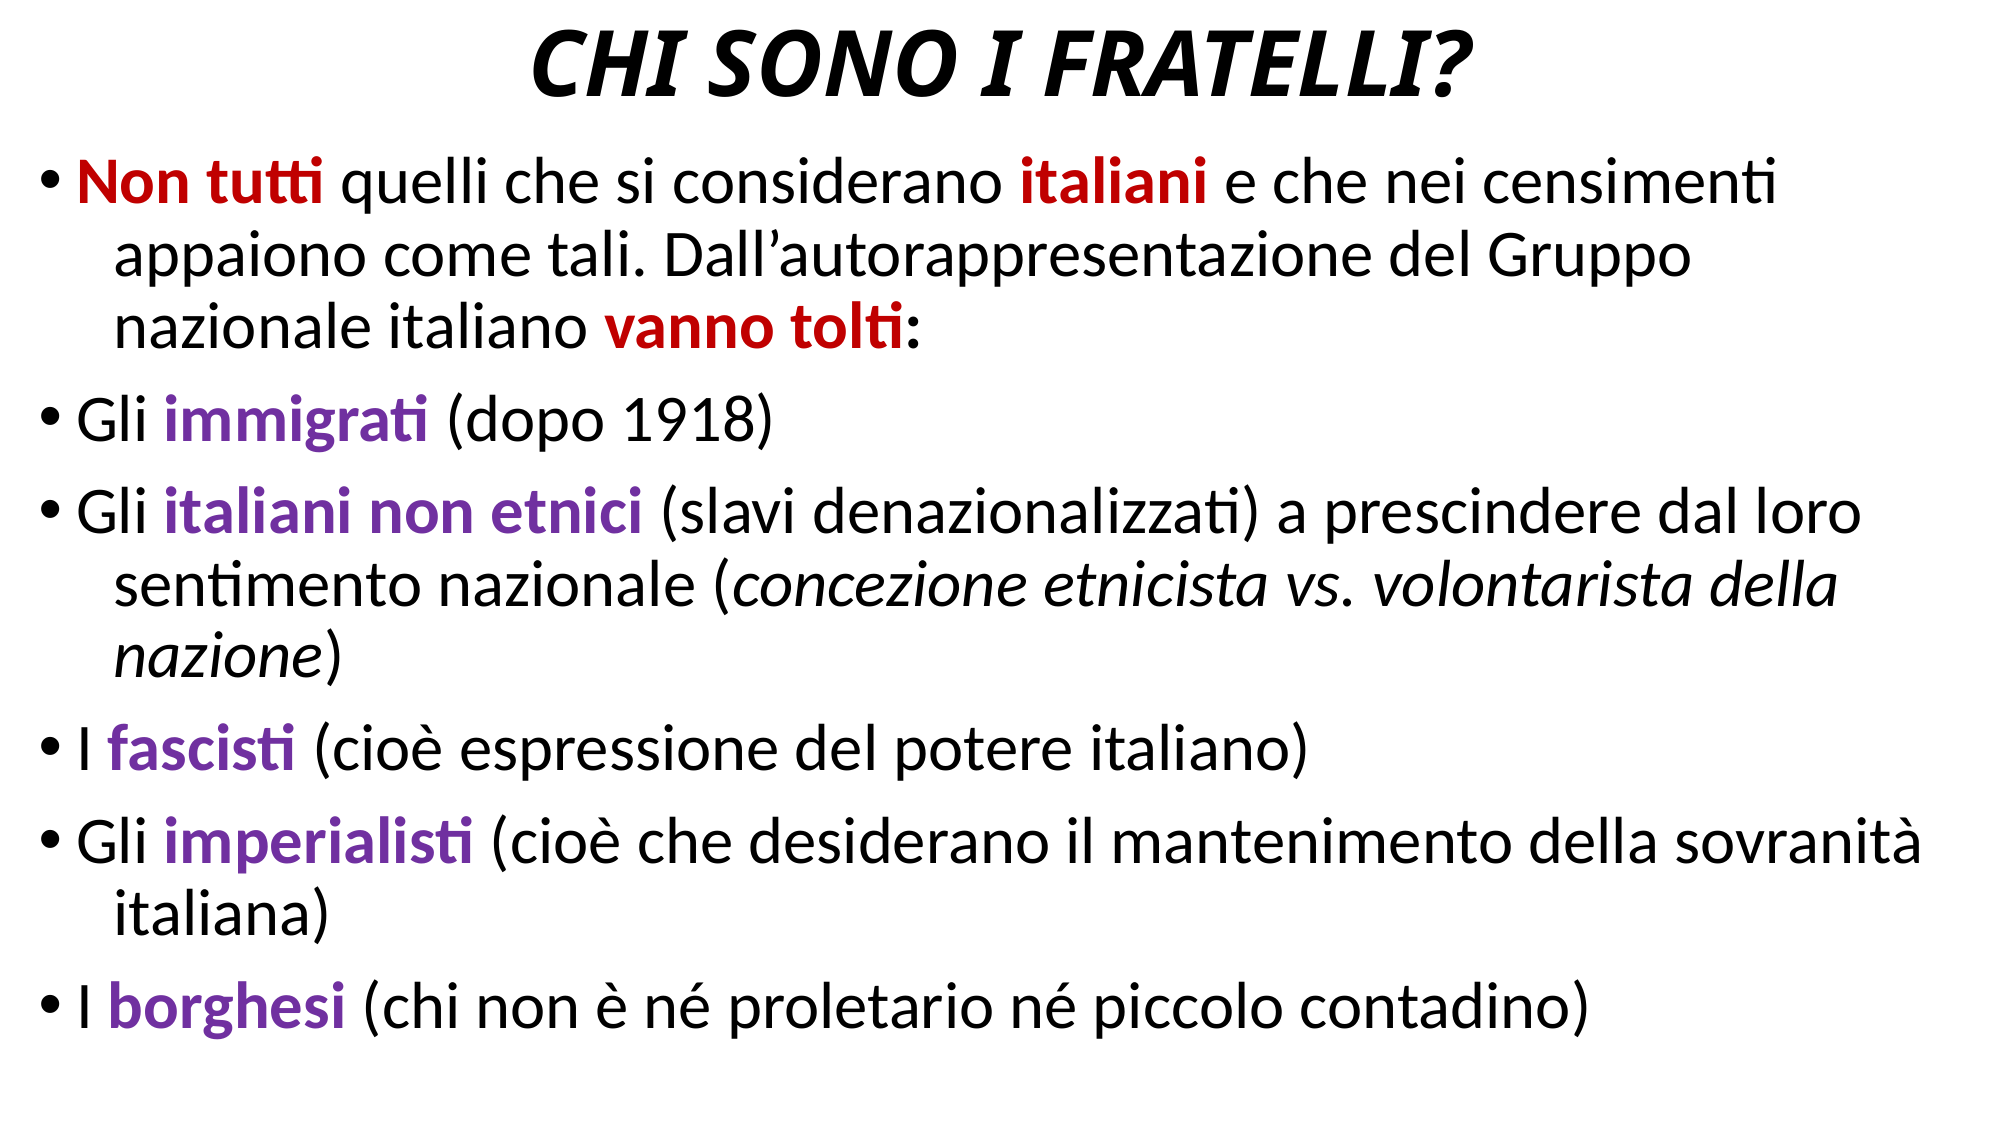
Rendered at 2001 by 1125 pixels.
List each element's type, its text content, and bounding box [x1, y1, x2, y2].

list Non tutti quelli che si considerano italiani e che nei censimenti appaiono come tali. Dall’autorappresentazione del Gruppo nazionale italiano vanno tolti: Gli immigrati (dopo 1918) Gli italiani non etnici (slavi denazionalizzati) a prescindere dal loro sentimento nazionale (concezione etnicista vs. volontarista della nazione) I fascisti (cioè espressione del potere italiano) Gli imperialisti (cioè che desiderano il mantenimento della sovranità italiana) I borghesi (chi non è né proletario né piccolo contadino) [23, 138, 1982, 1091]
title CHI SONO I FRATELLI? [137, 9, 1863, 119]
